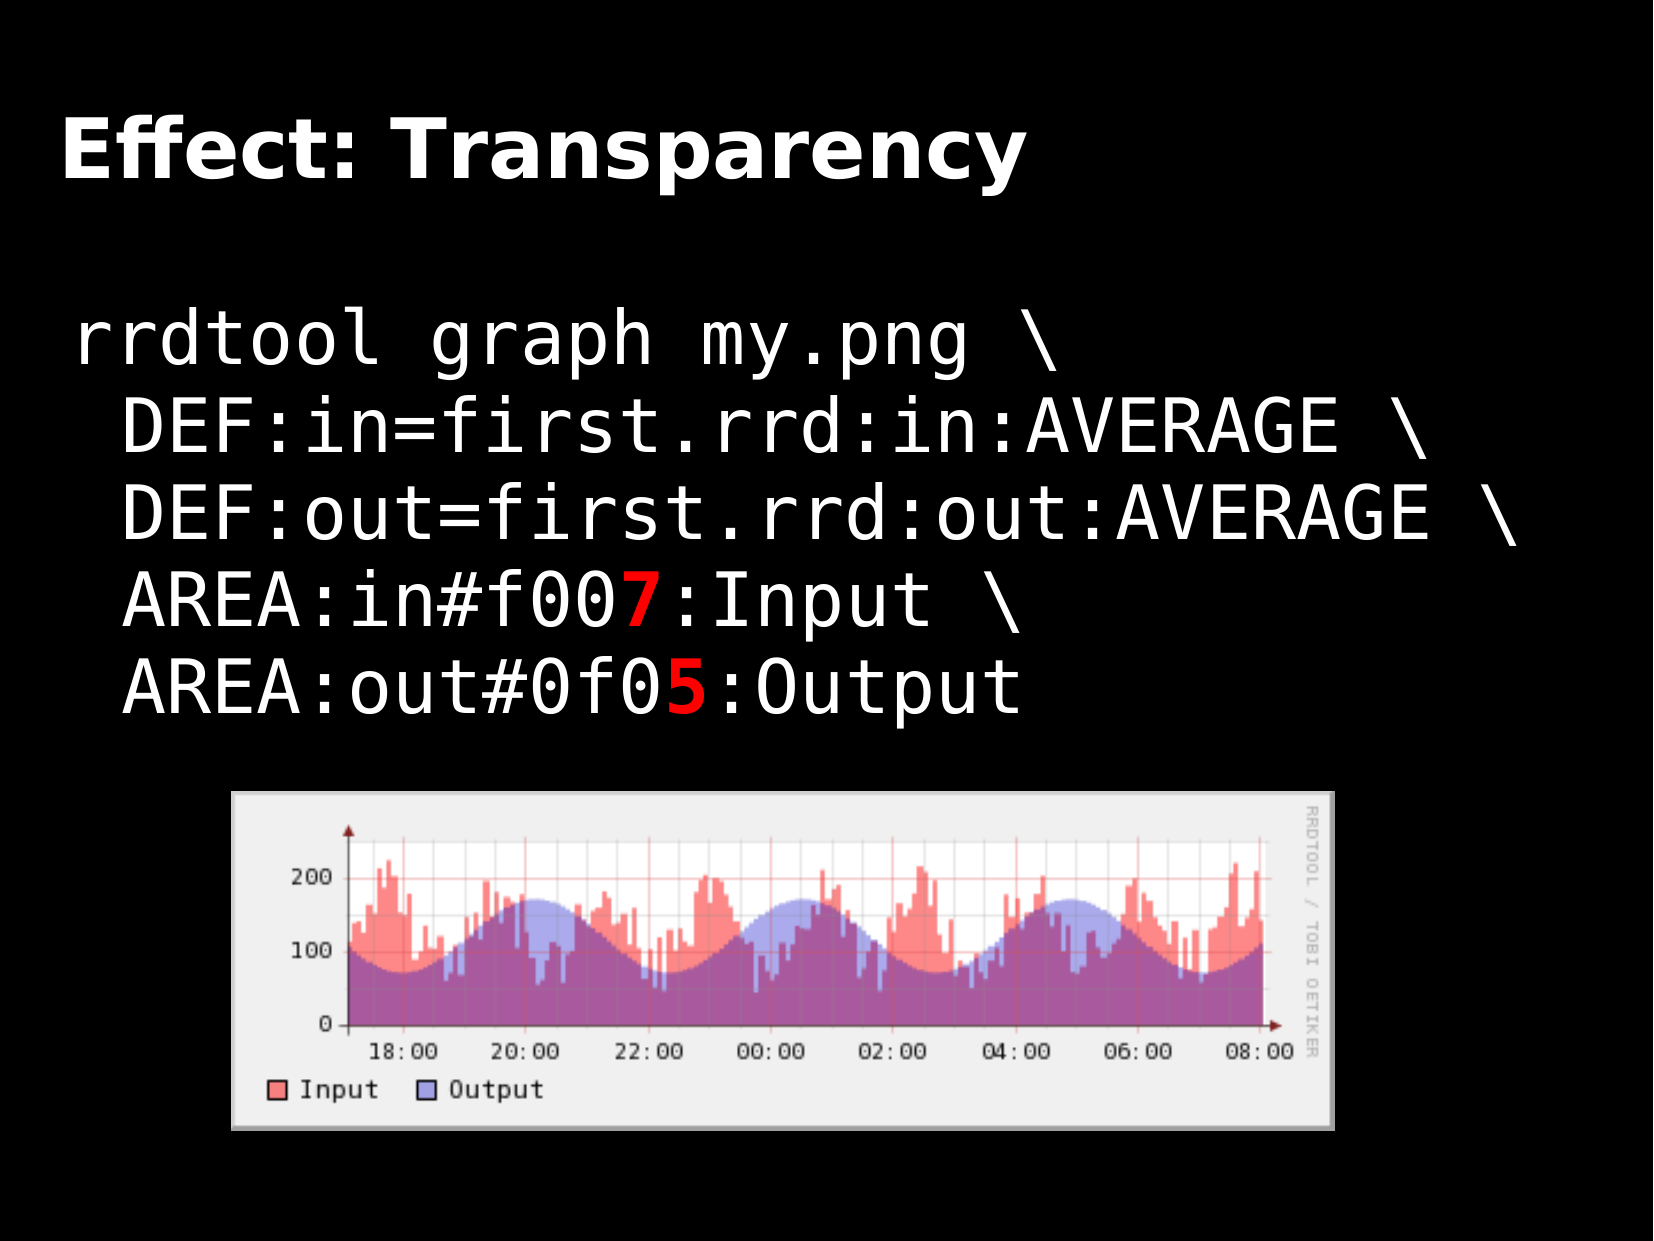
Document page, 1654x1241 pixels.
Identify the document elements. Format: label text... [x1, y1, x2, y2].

list rrdtool graph my.png \ DEF:in=first.rrd:in:AVERAGE \ DEF:out=first.rrd:out:AVERAGE \ AREA:in#f007:Input \ AREA:out#0f05:Output [50, 295, 1571, 1099]
title Effect: Transparency [59, 75, 1607, 225]
picture [231, 791, 1335, 1131]
